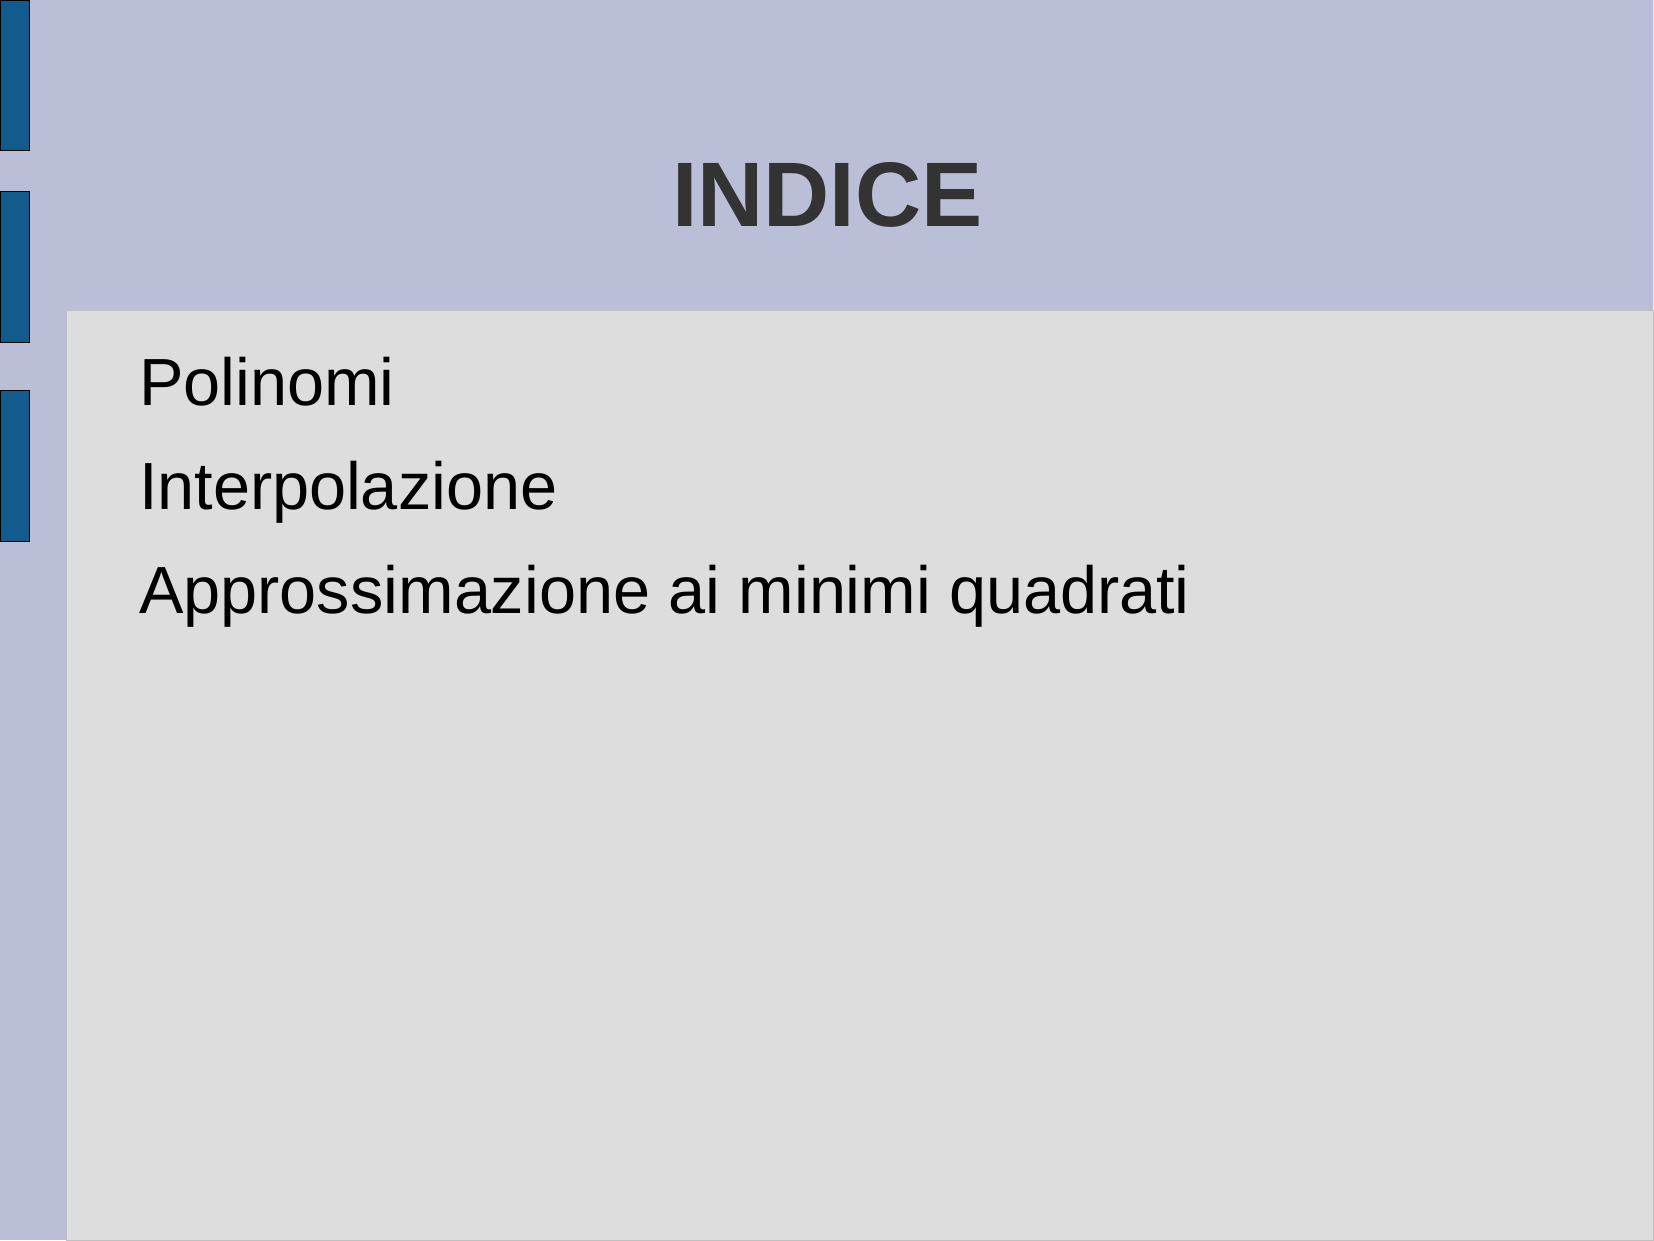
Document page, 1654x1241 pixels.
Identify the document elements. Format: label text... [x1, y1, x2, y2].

title INDICE [121, 91, 1534, 299]
list Polinomi Interpolazione Approssimazione ai minimi quadrati [121, 344, 1534, 1112]
